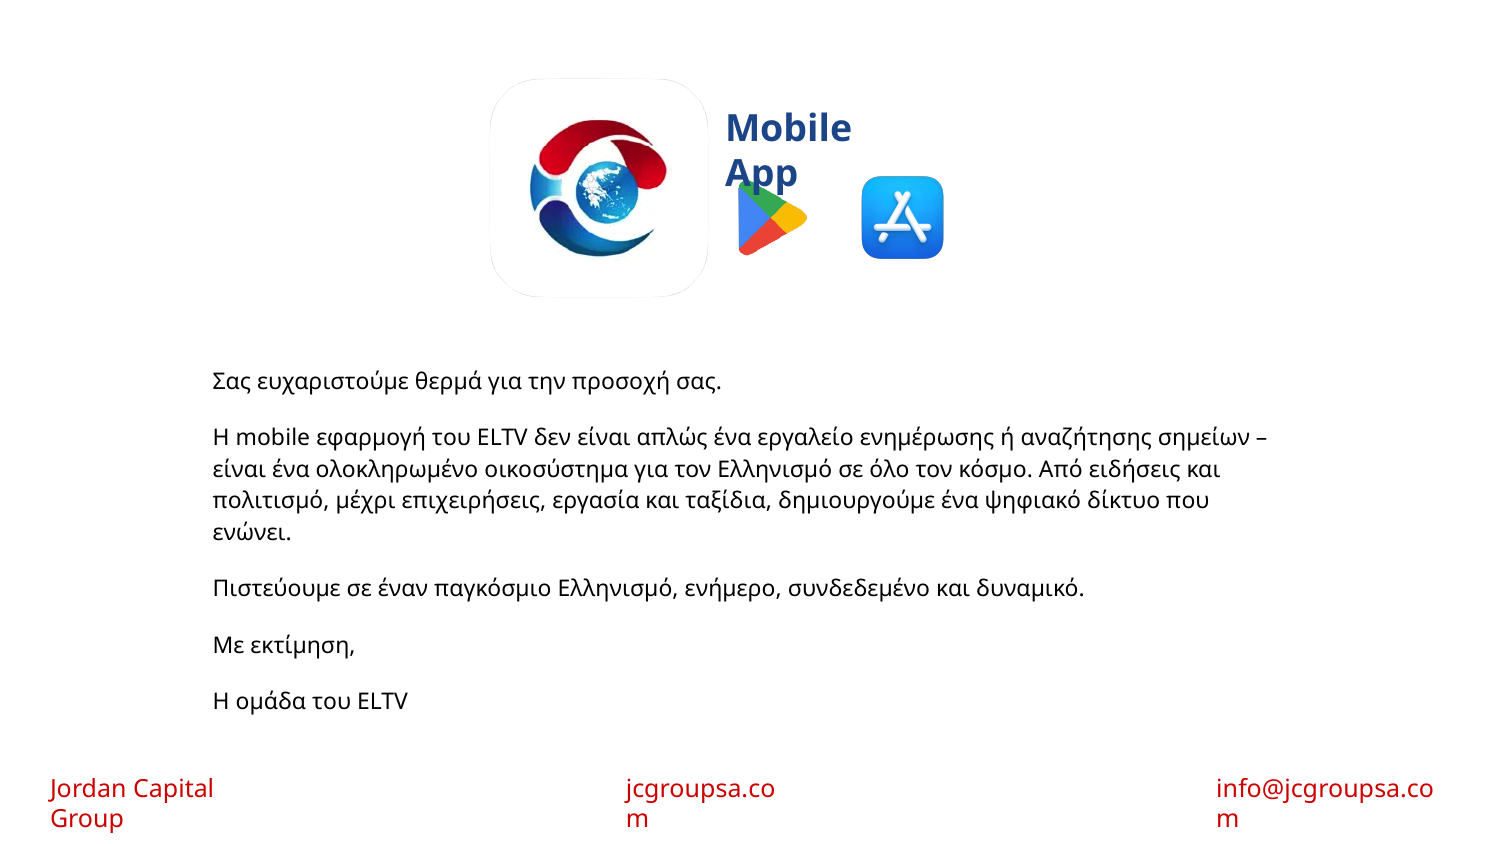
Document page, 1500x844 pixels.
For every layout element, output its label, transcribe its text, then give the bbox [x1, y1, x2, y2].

text_box Jordan Capital Group [35, 757, 305, 844]
text_box jcgroupsa.com [610, 757, 806, 844]
picture [487, 76, 979, 299]
text_box Σας ευχαριστούμε θερμά για την προσοχή σας. Η mobile εφαρμογή του ELTV δεν είναι απλώς ένα εργαλείο ενημέρωσης ή αναζήτησης σημείων – είναι ένα ολοκληρωμένο οικοσύστημα για τον Ελληνισμό σε όλο τον κόσμο. Από ειδήσεις και πολιτισμό, μέχρι επιχειρήσεις, εργασία και ταξίδια, δημιουργούμε ένα ψηφιακό δίκτυο που ενώνει. Πιστεύουμε σε έναν παγκόσμιο Ελληνισμό, ενήμερο, συνδεδεμένο και δυναμικό. Με εκτίμηση, Η ομάδα του ELTV [197, 347, 1291, 730]
text_box Mobile App [709, 89, 933, 210]
text_box info@jcgroupsa.com [1201, 757, 1471, 844]
